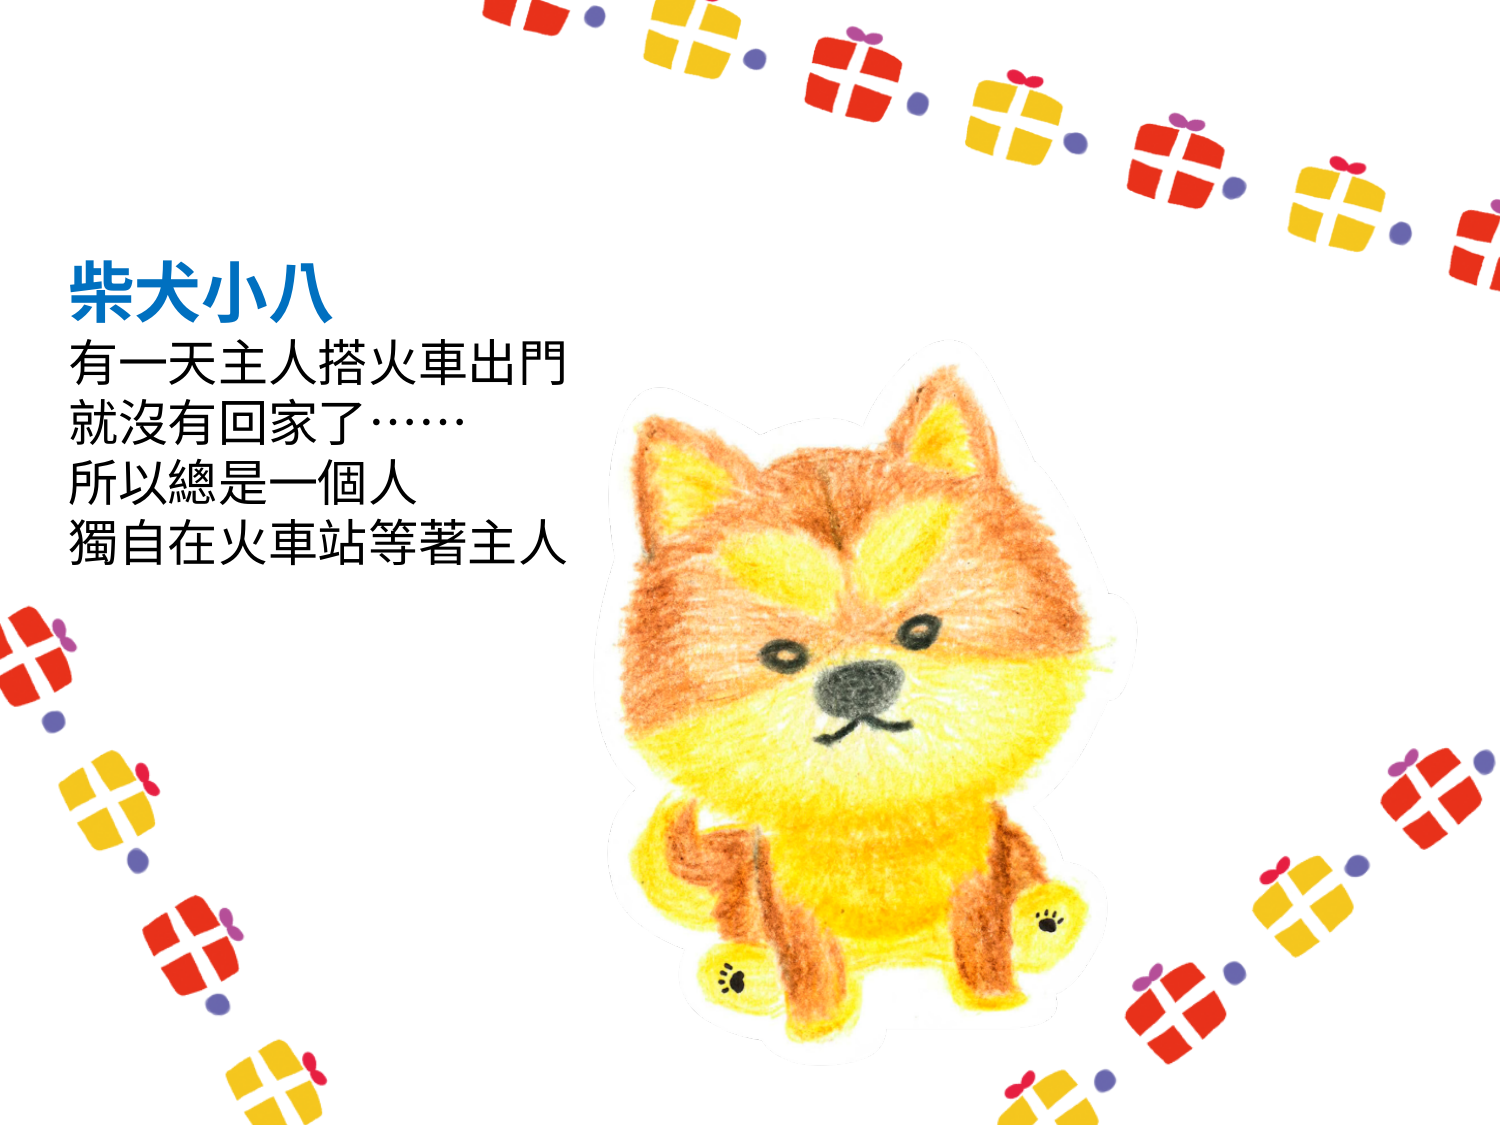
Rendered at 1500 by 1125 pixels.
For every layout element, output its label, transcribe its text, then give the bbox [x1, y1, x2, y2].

picture [253, 0, 1500, 359]
picture [0, 442, 395, 1125]
picture [501, 285, 1500, 1125]
text_box 柴犬小八 有一天主人搭火車出門 就沒有回家了…… 所以總是一個人 獨自在火車站等著主人 [53, 243, 803, 639]
